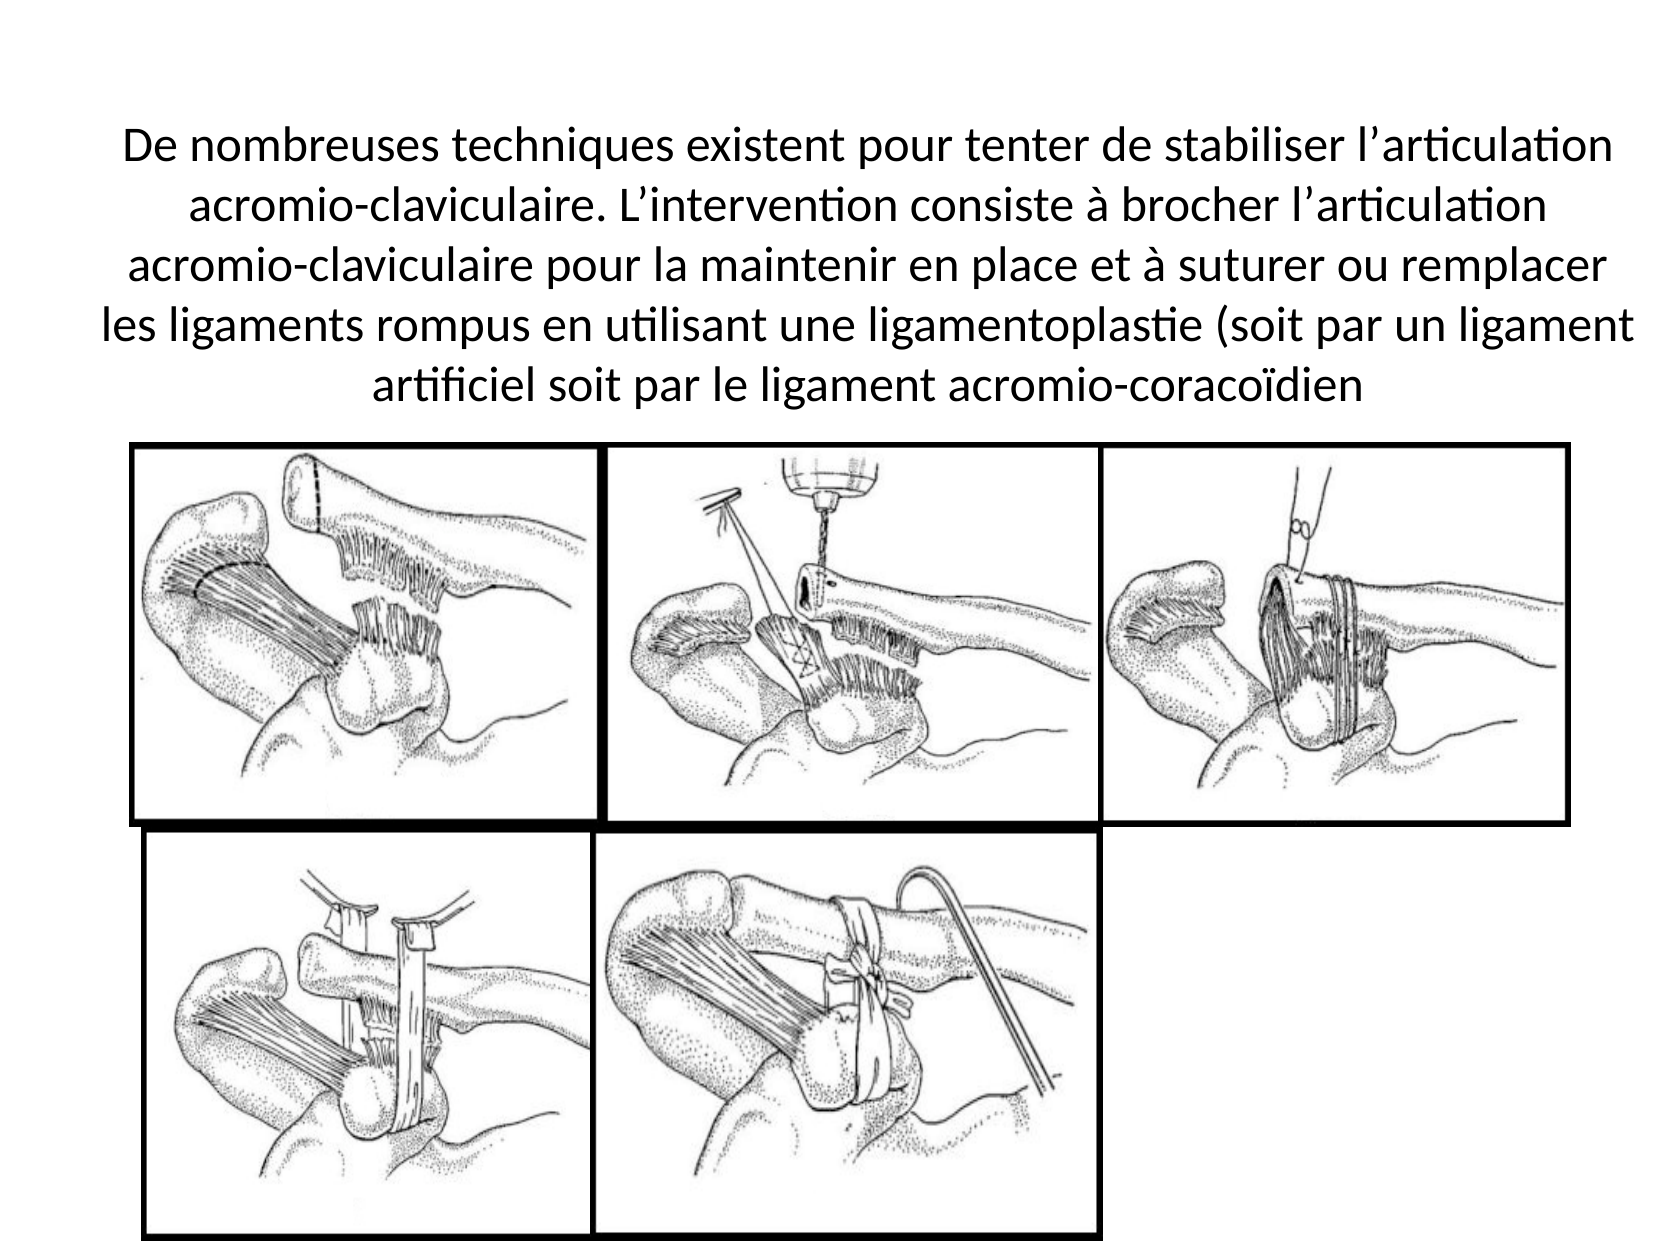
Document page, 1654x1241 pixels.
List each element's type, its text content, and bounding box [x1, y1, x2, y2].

picture [129, 442, 1571, 1241]
title De nombreuses techniques existent pour tenter de stabiliser l’articulation acromio-claviculaire. L’intervention consiste à brocher l’articulation acromio-claviculaire pour la maintenir en place et à suturer ou remplacer les ligaments rompus en utilisant une ligamentoplastie (soit par un ligament artificiel soit par le ligament acromio-coracoïdien [82, 41, 1654, 422]
